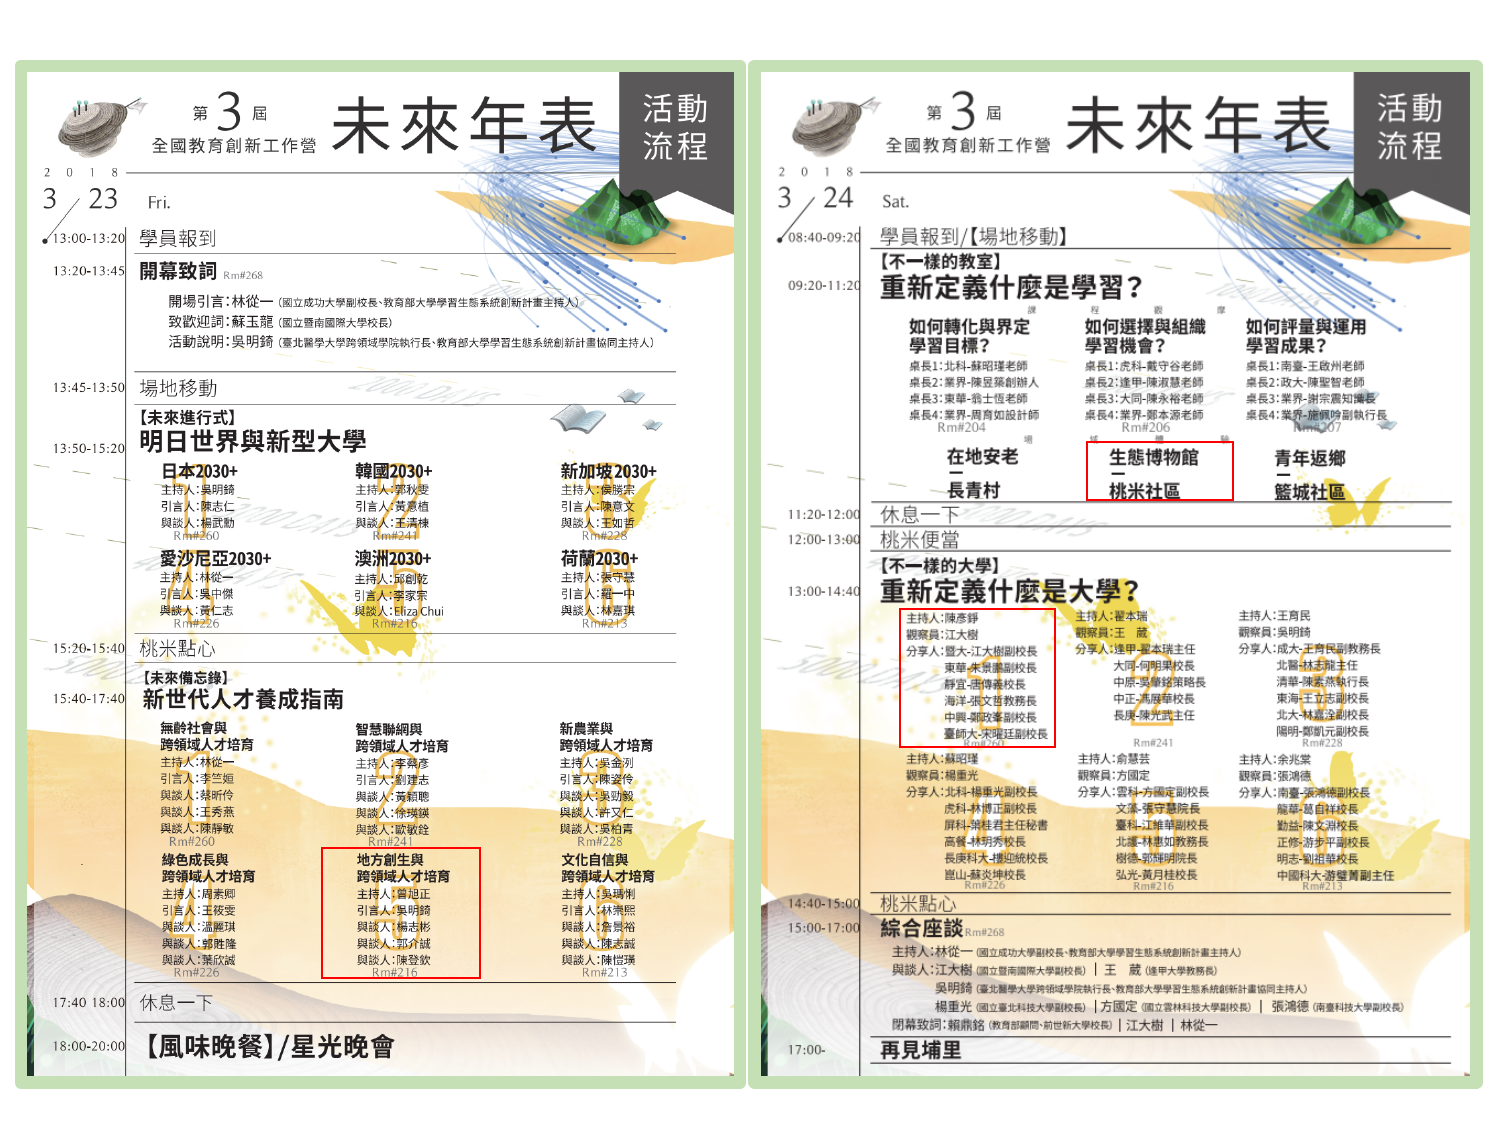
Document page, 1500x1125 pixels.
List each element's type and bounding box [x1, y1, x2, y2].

picture [27, 72, 734, 1077]
picture [760, 72, 1471, 1077]
